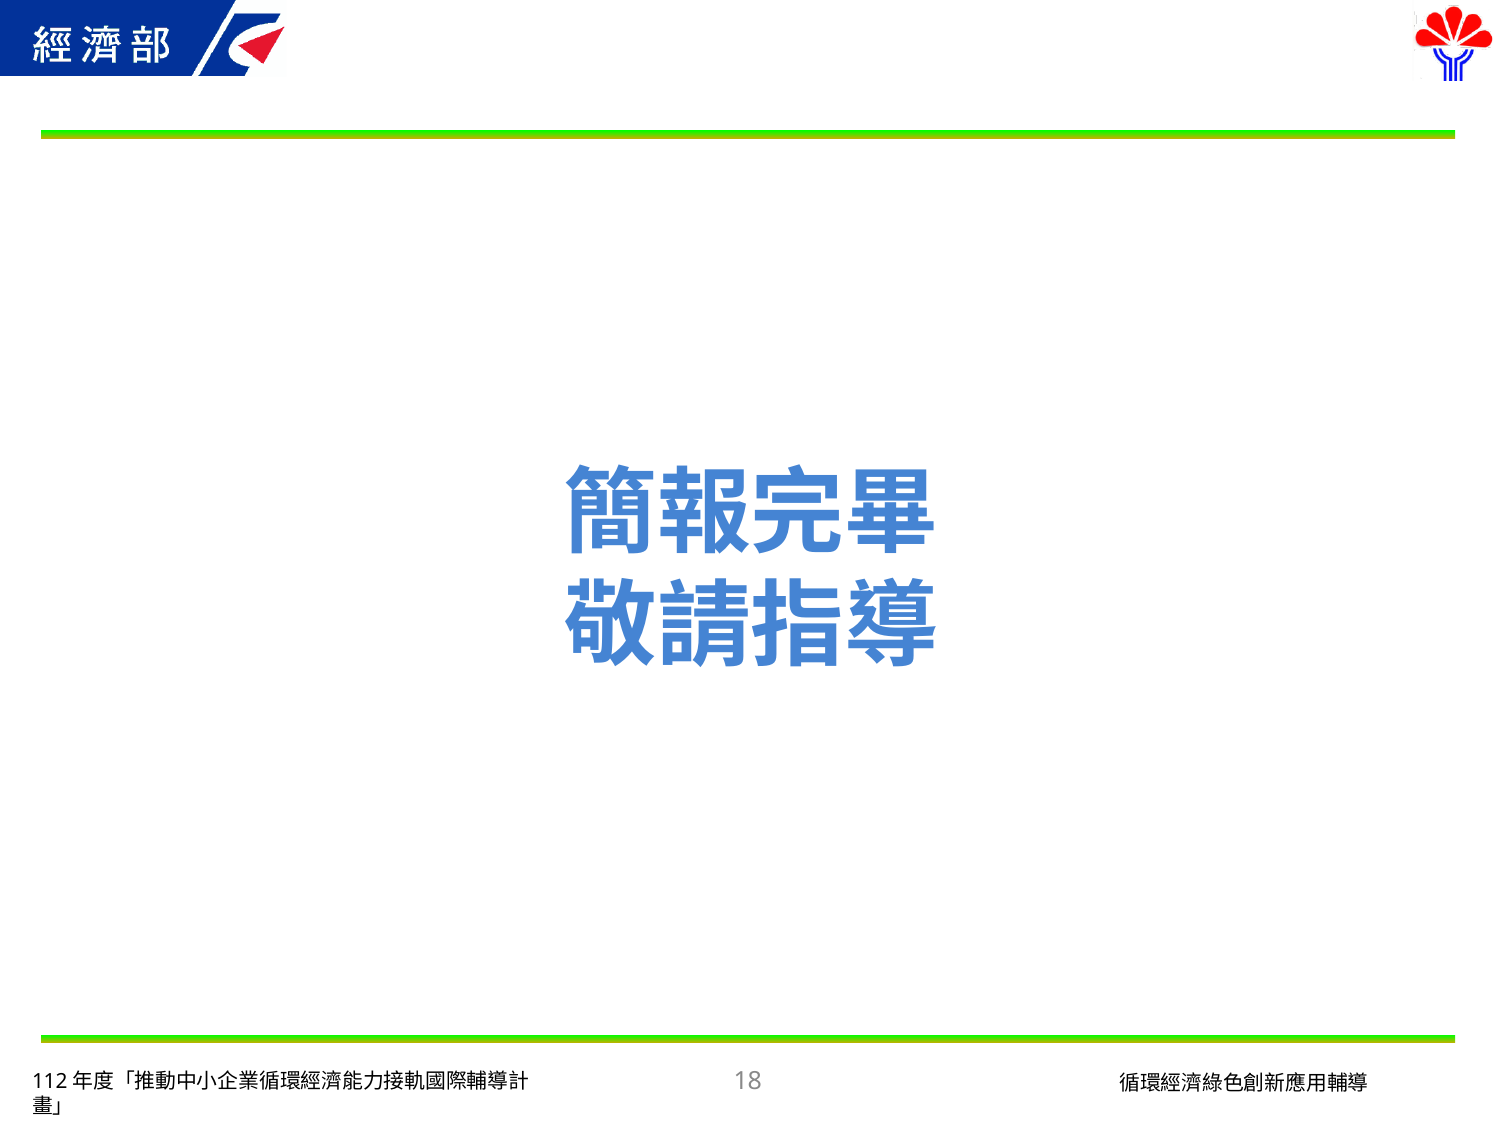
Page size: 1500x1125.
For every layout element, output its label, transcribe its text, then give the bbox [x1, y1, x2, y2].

text_box 簡報完畢 敬請指導 [376, 444, 1126, 684]
text_box 18 [572, 1051, 923, 1112]
